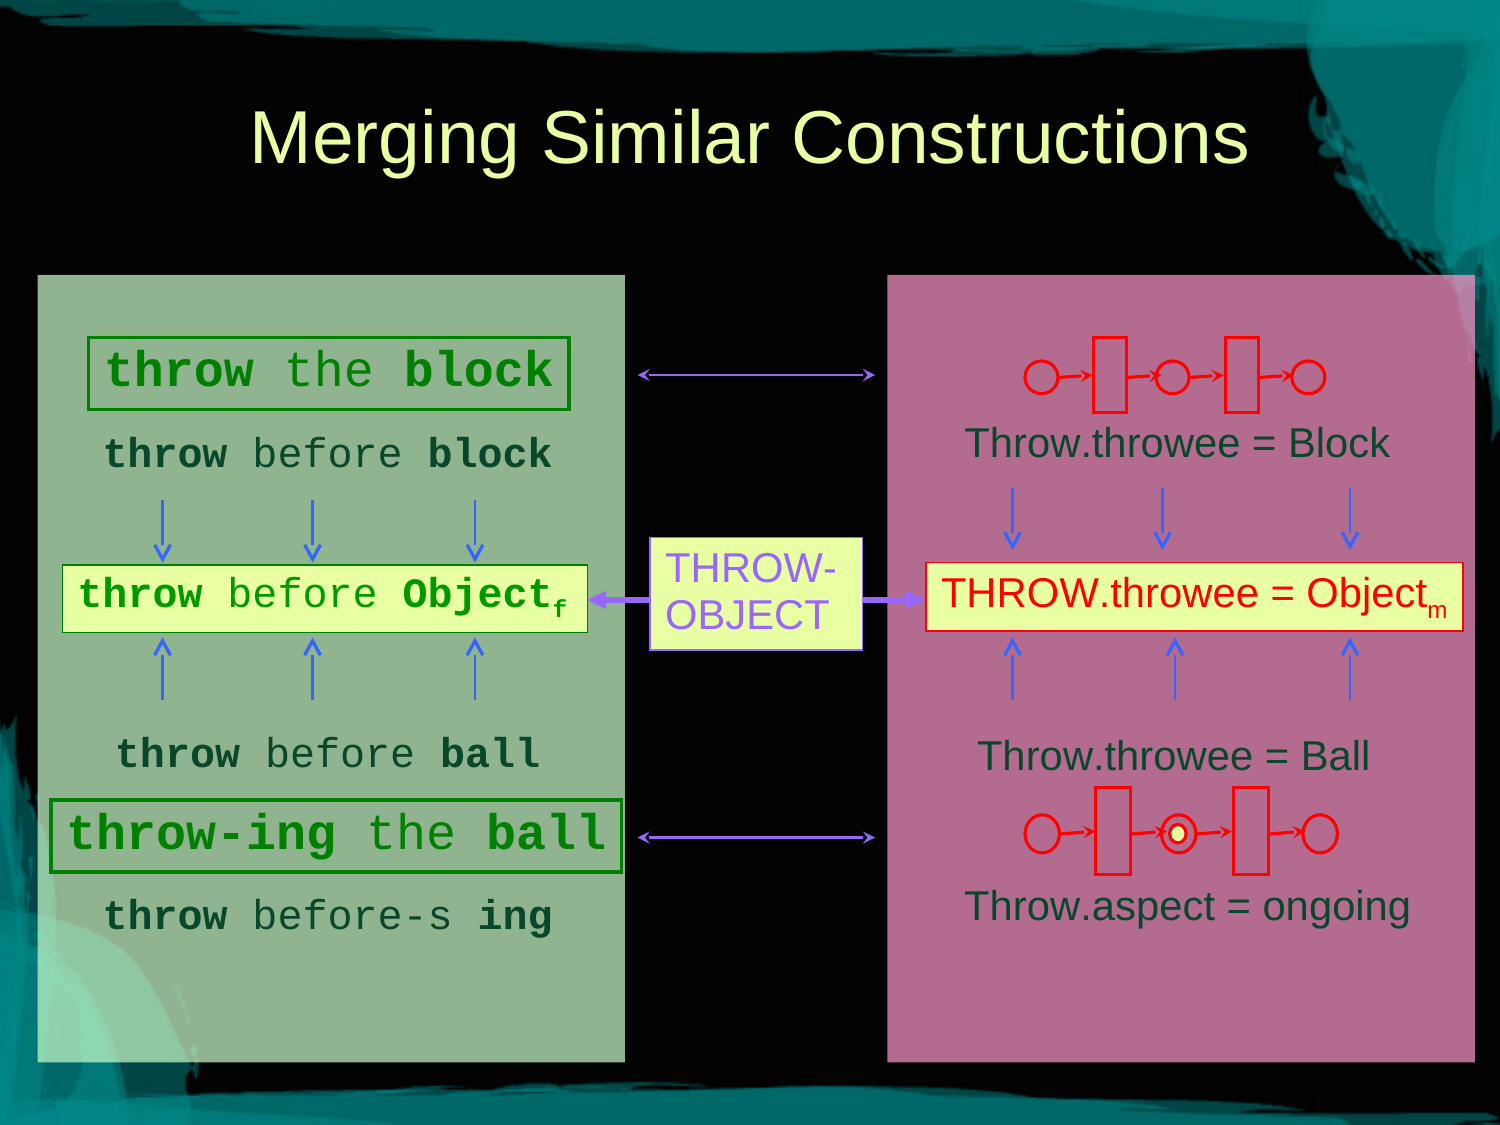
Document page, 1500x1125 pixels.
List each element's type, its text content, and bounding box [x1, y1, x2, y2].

text_box throw-ing the ball [51, 800, 622, 872]
text_box Throw.aspect = ongoing [949, 875, 1427, 937]
text_box THROW-OBJECT [650, 537, 863, 650]
title Merging Similar Constructions [112, 49, 1388, 225]
text_box Throw.throwee = Ball [961, 725, 1386, 787]
text_box throw before ball [99, 724, 556, 788]
text_box Throw.throwee = Block [949, 412, 1406, 475]
text_box THROW.throwee = Objectm [925, 562, 1464, 631]
text_box throw the block [88, 337, 569, 410]
text_box [887, 274, 1475, 1063]
text_box [37, 274, 625, 1063]
text_box throw before Objectf [62, 564, 588, 633]
text_box throw before-s ing [87, 887, 568, 950]
text_box throw before block [87, 424, 568, 488]
picture [0, 0, 1500, 1125]
